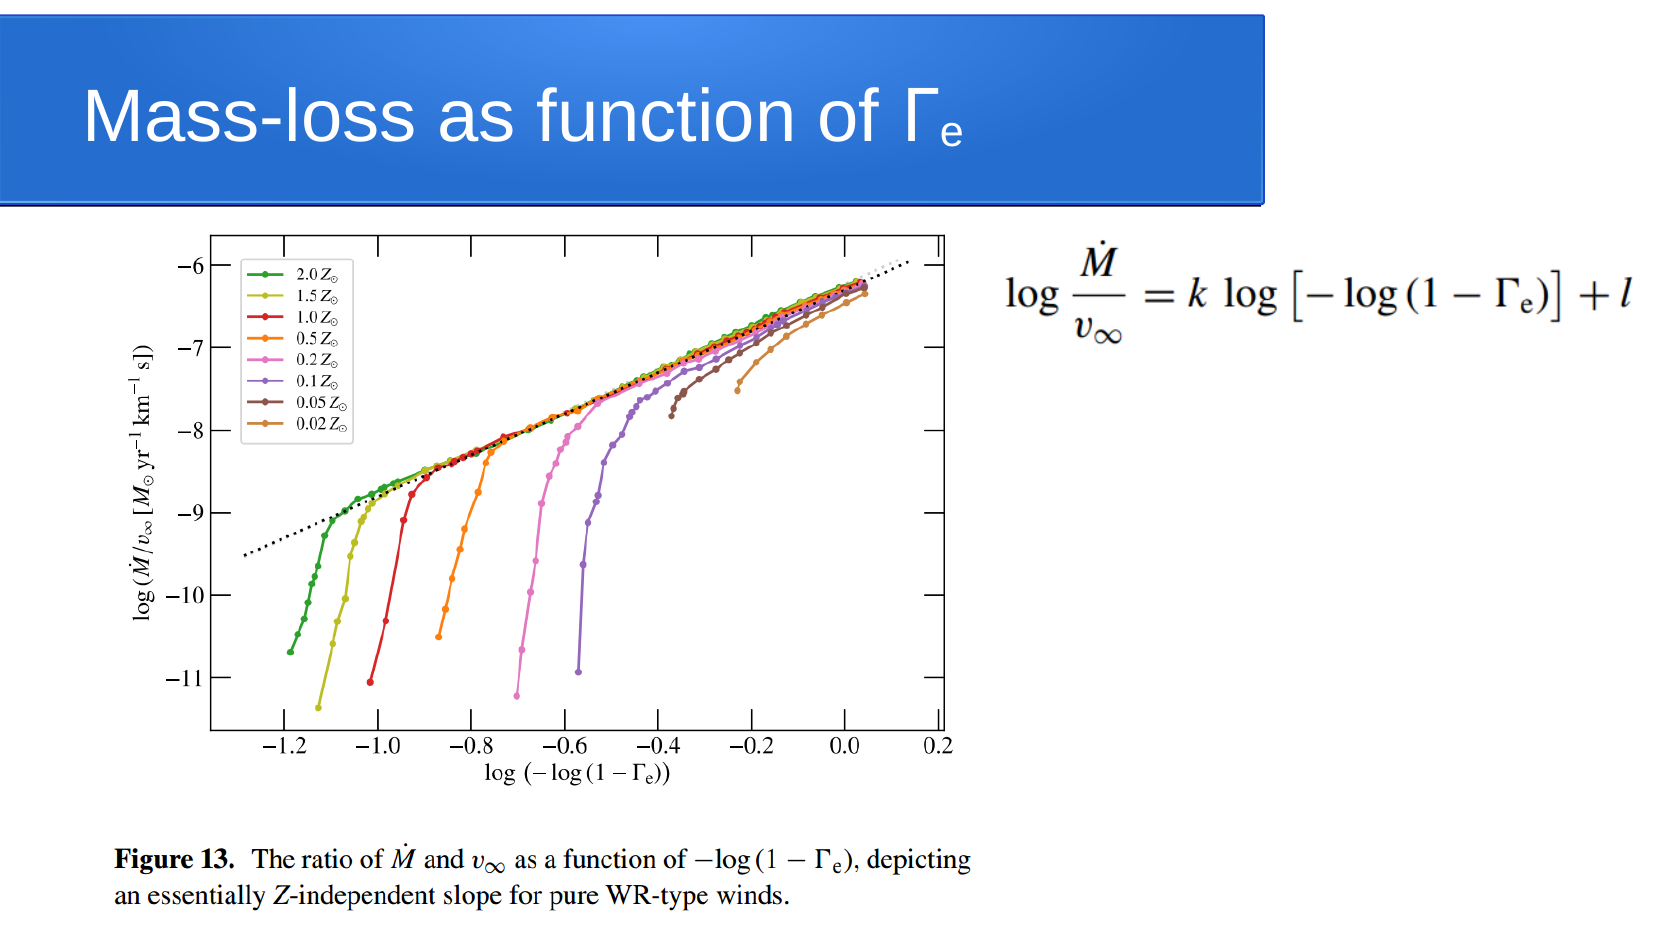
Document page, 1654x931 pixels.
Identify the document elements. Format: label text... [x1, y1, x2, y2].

title Mass-loss as function of Γe [82, 35, 1235, 189]
picture [95, 209, 1636, 928]
